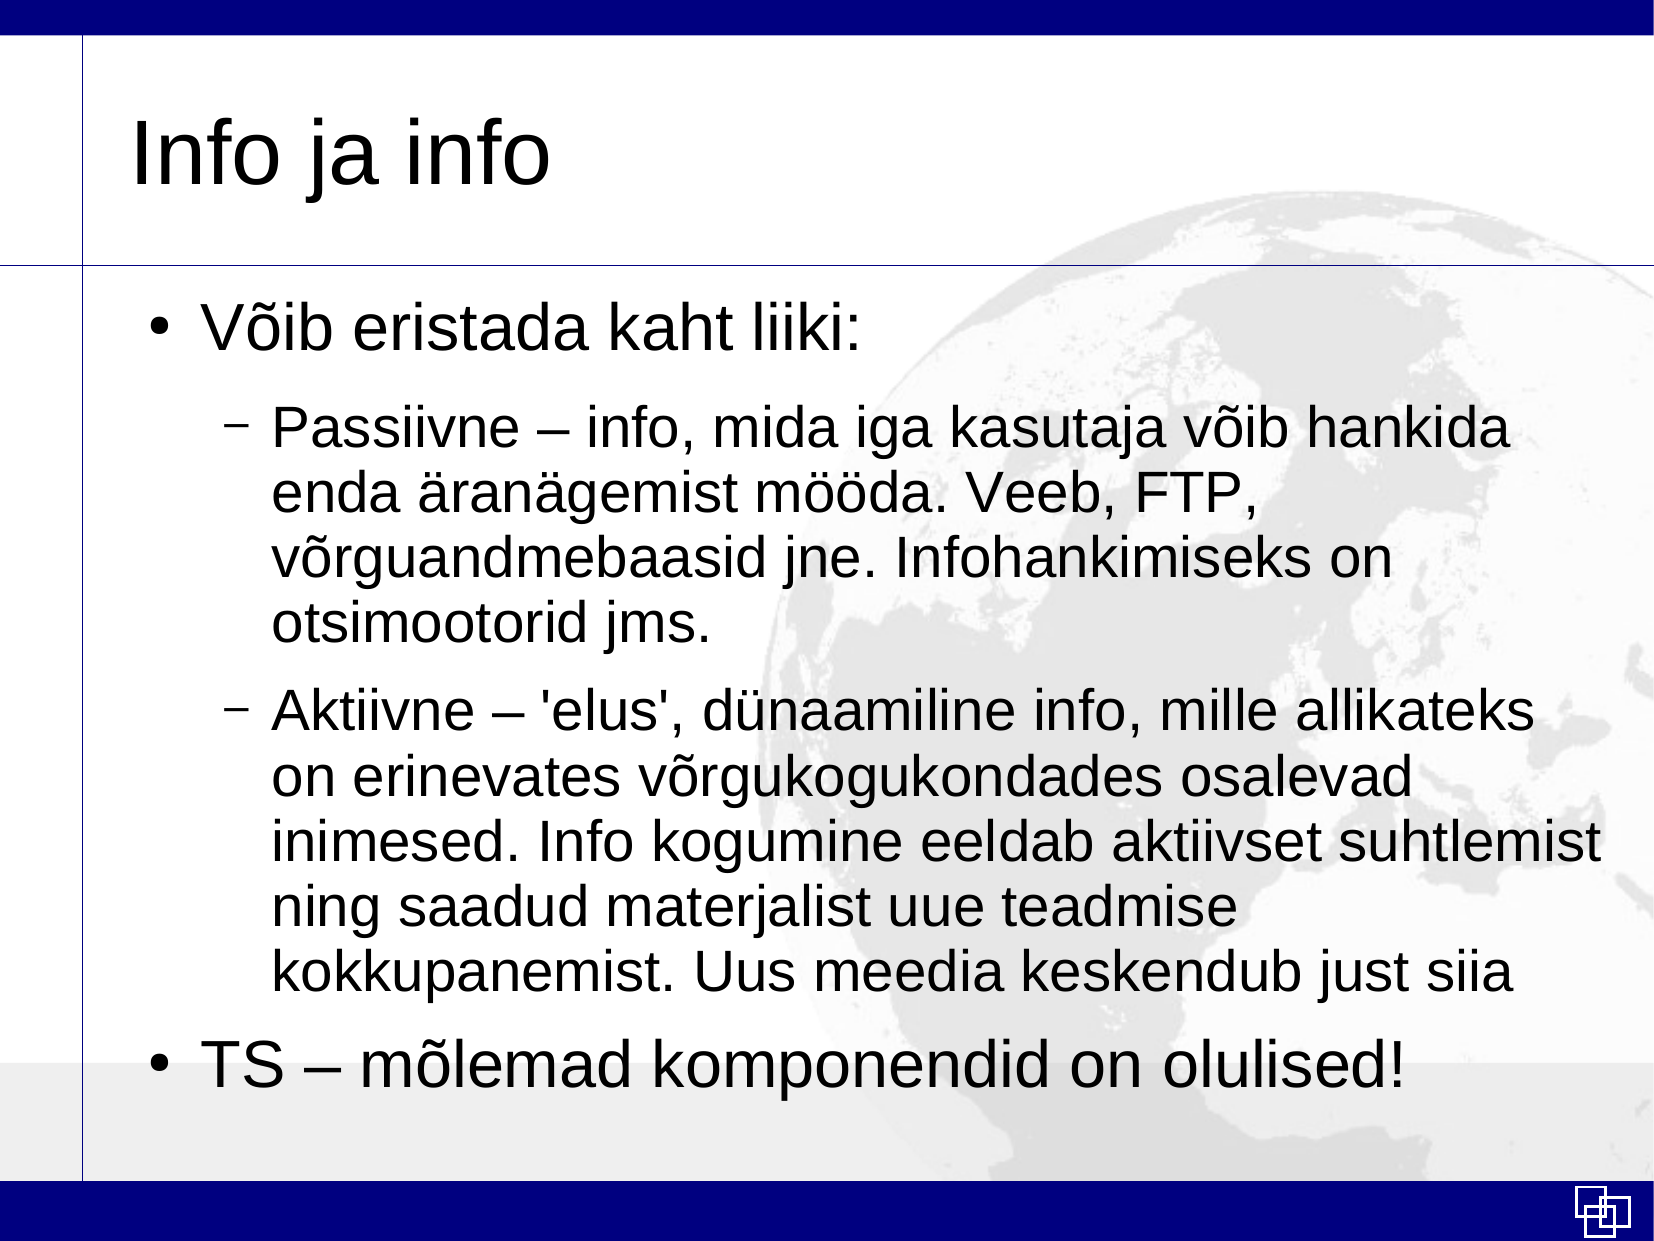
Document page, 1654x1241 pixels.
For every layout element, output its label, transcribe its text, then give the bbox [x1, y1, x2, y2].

title Info ja info [129, 49, 1619, 257]
list Võib eristada kaht liiki: Passiivne – info, mida iga kasutaja võib hankida enda äranägemist mööda. Veeb, FTP, võrguandmebaasid jne. Infohankimiseks on otsimootorid jms. Aktiivne – 'elus', dünaamiline info, mille allikateks on erinevates võrgukogukondades osalevad inimesed. Info kogumine eeldab aktiivset suhtlemist ning saadud materjalist uue teadmise kokkupanemist. Uus meedia keskendub just siia TS – mõlemad komponendid on olulised! [129, 290, 1619, 1102]
